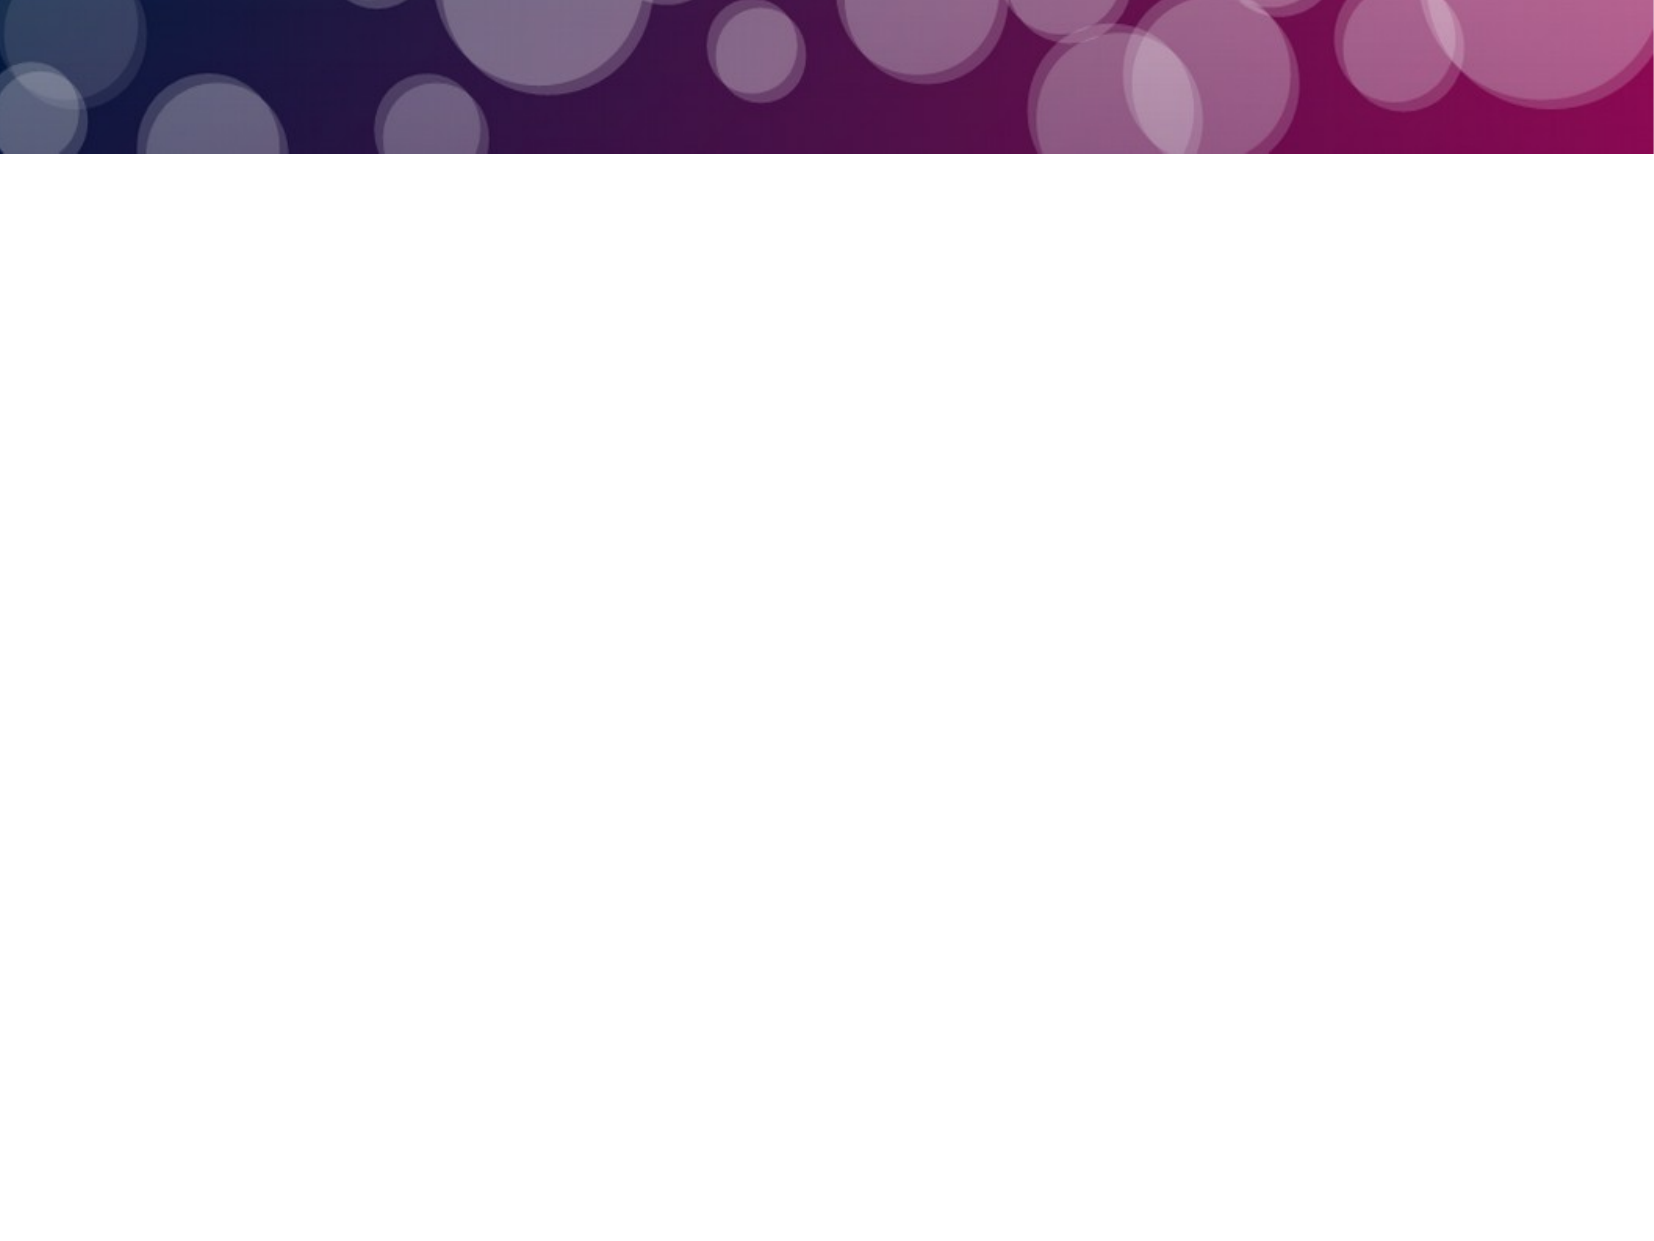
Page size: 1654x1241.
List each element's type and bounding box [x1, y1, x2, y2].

picture [0, 0, 1654, 154]
